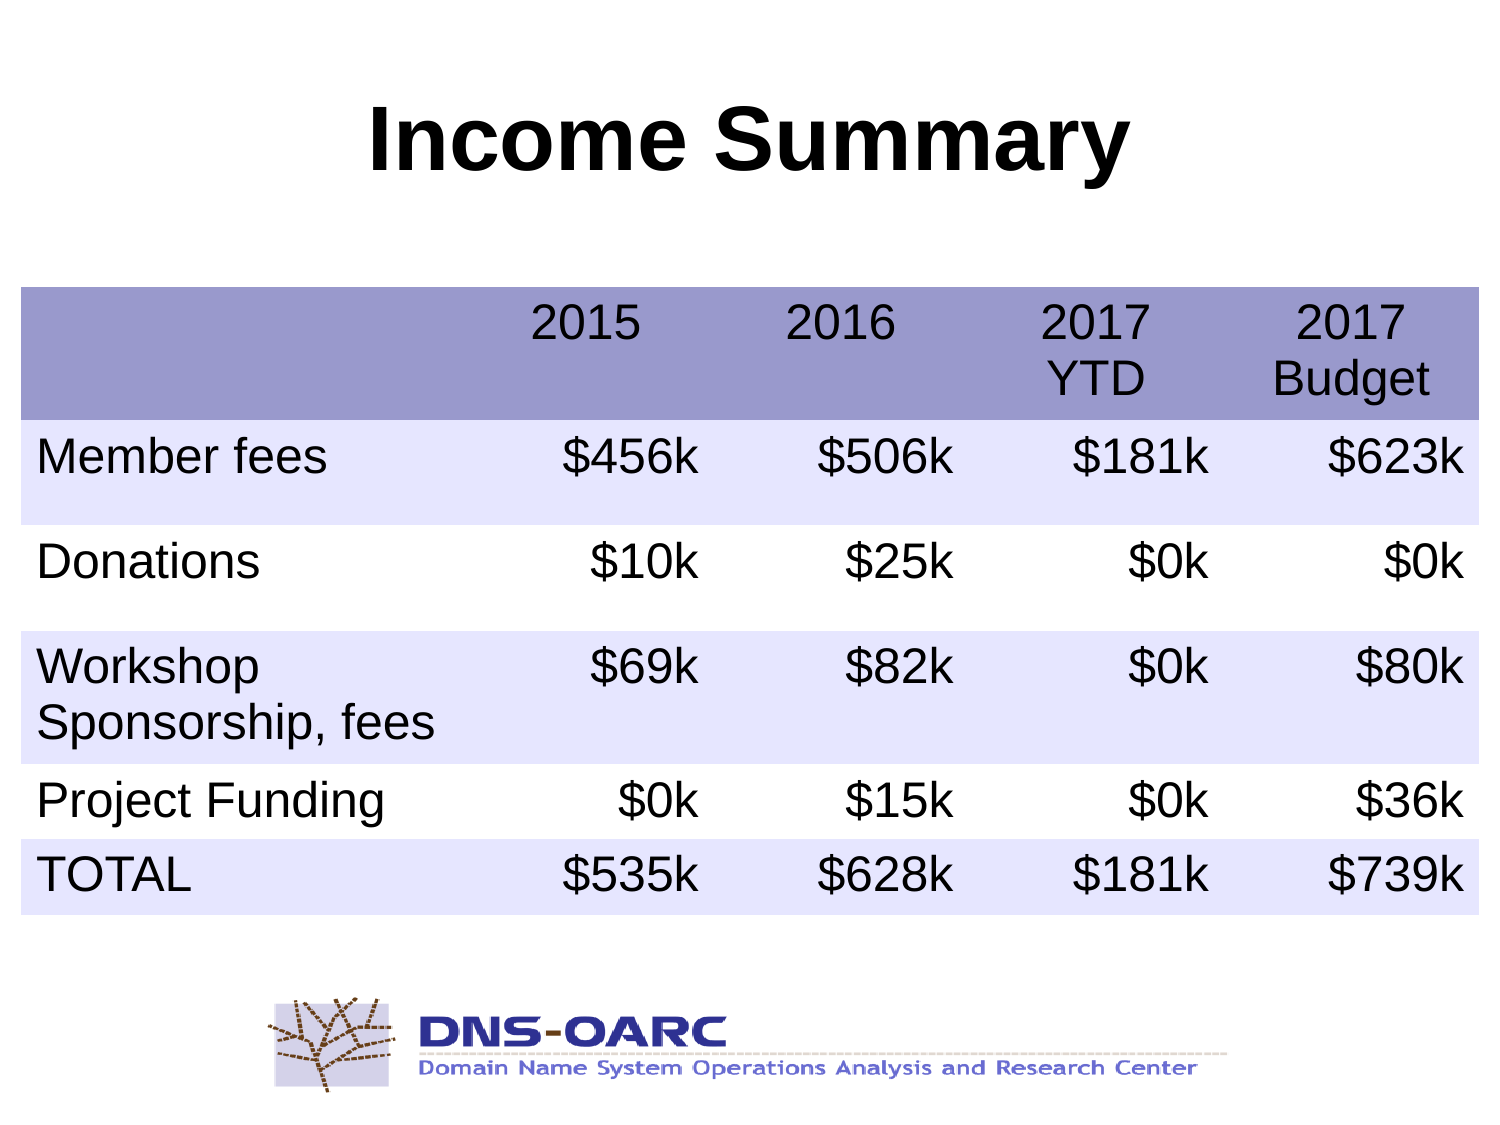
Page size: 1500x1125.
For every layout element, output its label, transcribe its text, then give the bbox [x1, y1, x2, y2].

table_cell $181k [968, 839, 1224, 915]
table_cell $628k [713, 839, 968, 915]
table_cell Project Funding [21, 764, 458, 839]
table_cell Workshop Sponsorship, fees [21, 631, 458, 764]
table_cell $739k [1224, 839, 1479, 915]
table_cell $535k [458, 839, 713, 915]
picture [214, 991, 1259, 1099]
table_cell $15k [713, 764, 968, 839]
table_cell $0k [968, 631, 1224, 764]
table_cell TOTAL [21, 839, 458, 915]
table_cell Donations [21, 525, 458, 631]
table_header 2015 [458, 287, 713, 420]
table_cell $25k [713, 525, 968, 631]
table_cell $80k [1224, 631, 1479, 764]
table_cell $69k [458, 631, 713, 764]
table_header 2016 [713, 287, 968, 420]
table_header 2017 YTD [968, 287, 1224, 420]
title Income Summary [75, 52, 1425, 226]
table_cell $181k [968, 420, 1224, 525]
table_cell $0k [968, 525, 1224, 631]
table_cell $0k [968, 764, 1224, 839]
table_cell $10k [458, 525, 713, 631]
table_header 2017 Budget [1224, 287, 1479, 420]
table_cell $0k [1224, 525, 1479, 631]
table_cell $506k [713, 420, 968, 525]
table_cell $623k [1224, 420, 1479, 525]
table_cell $0k [458, 764, 713, 839]
table_cell $456k [458, 420, 713, 525]
table_header [21, 287, 458, 420]
table_cell $36k [1224, 764, 1479, 839]
table_cell Member fees [21, 420, 458, 525]
table_cell $82k [713, 631, 968, 764]
